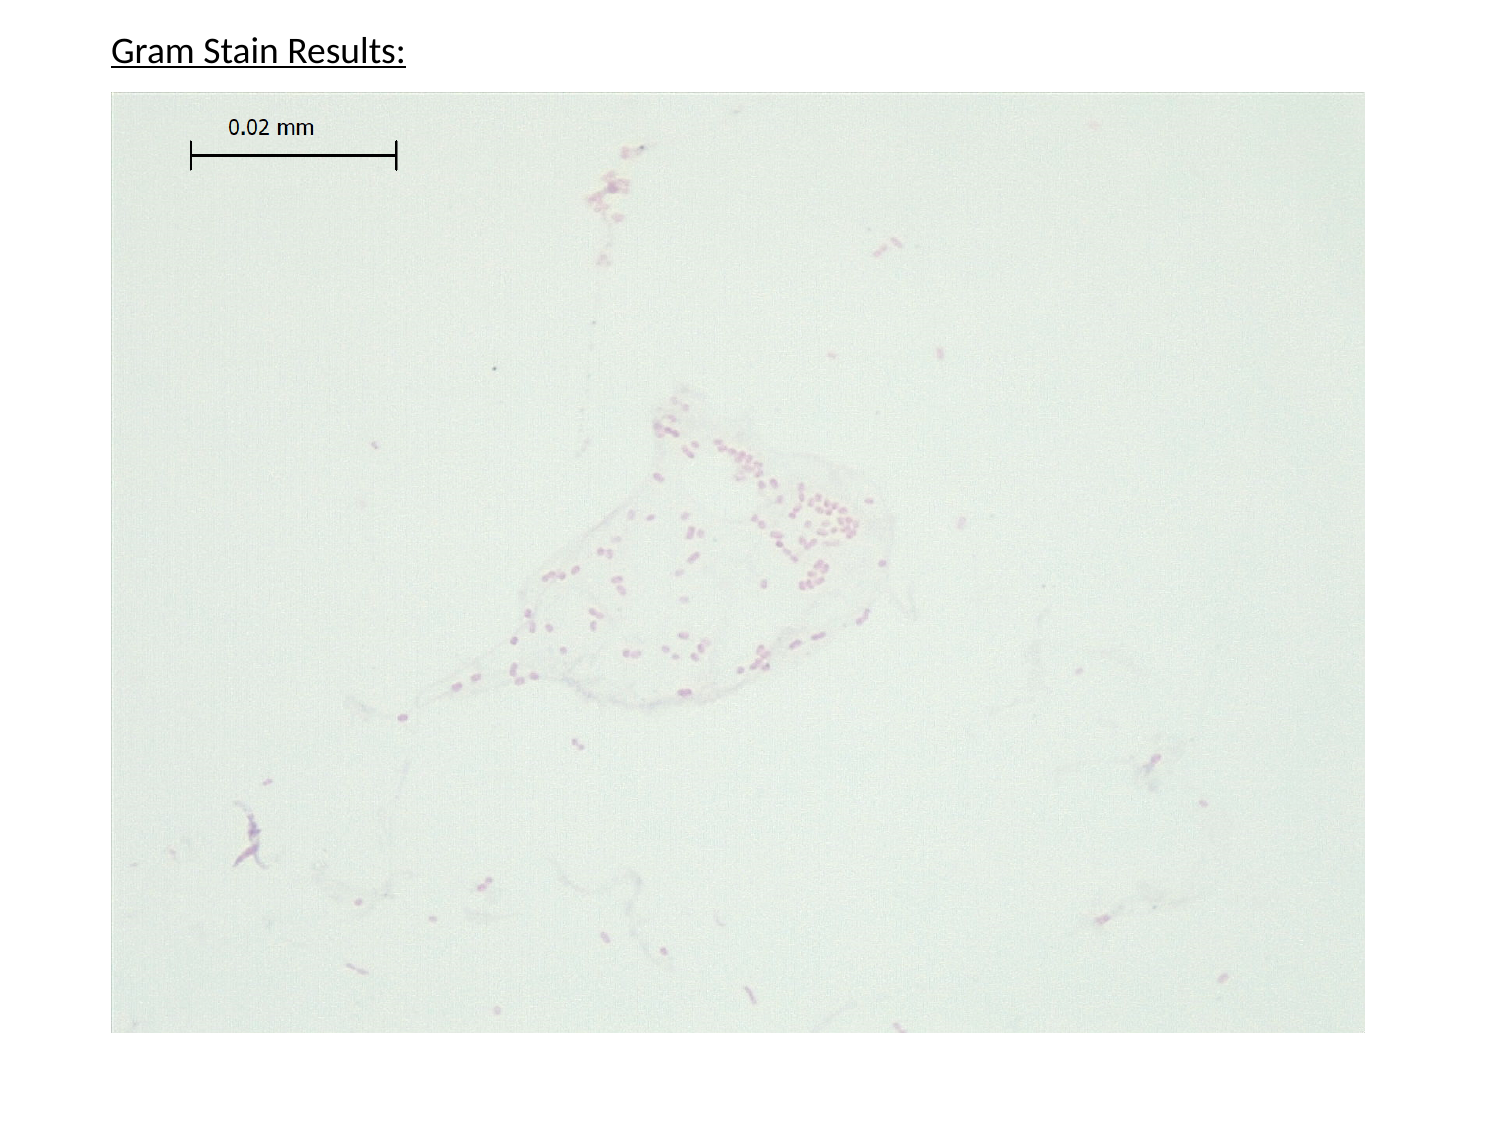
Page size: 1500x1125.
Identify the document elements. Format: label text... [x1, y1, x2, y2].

picture [111, 92, 1365, 1033]
text_box Gram Stain Results: [96, 18, 425, 80]
